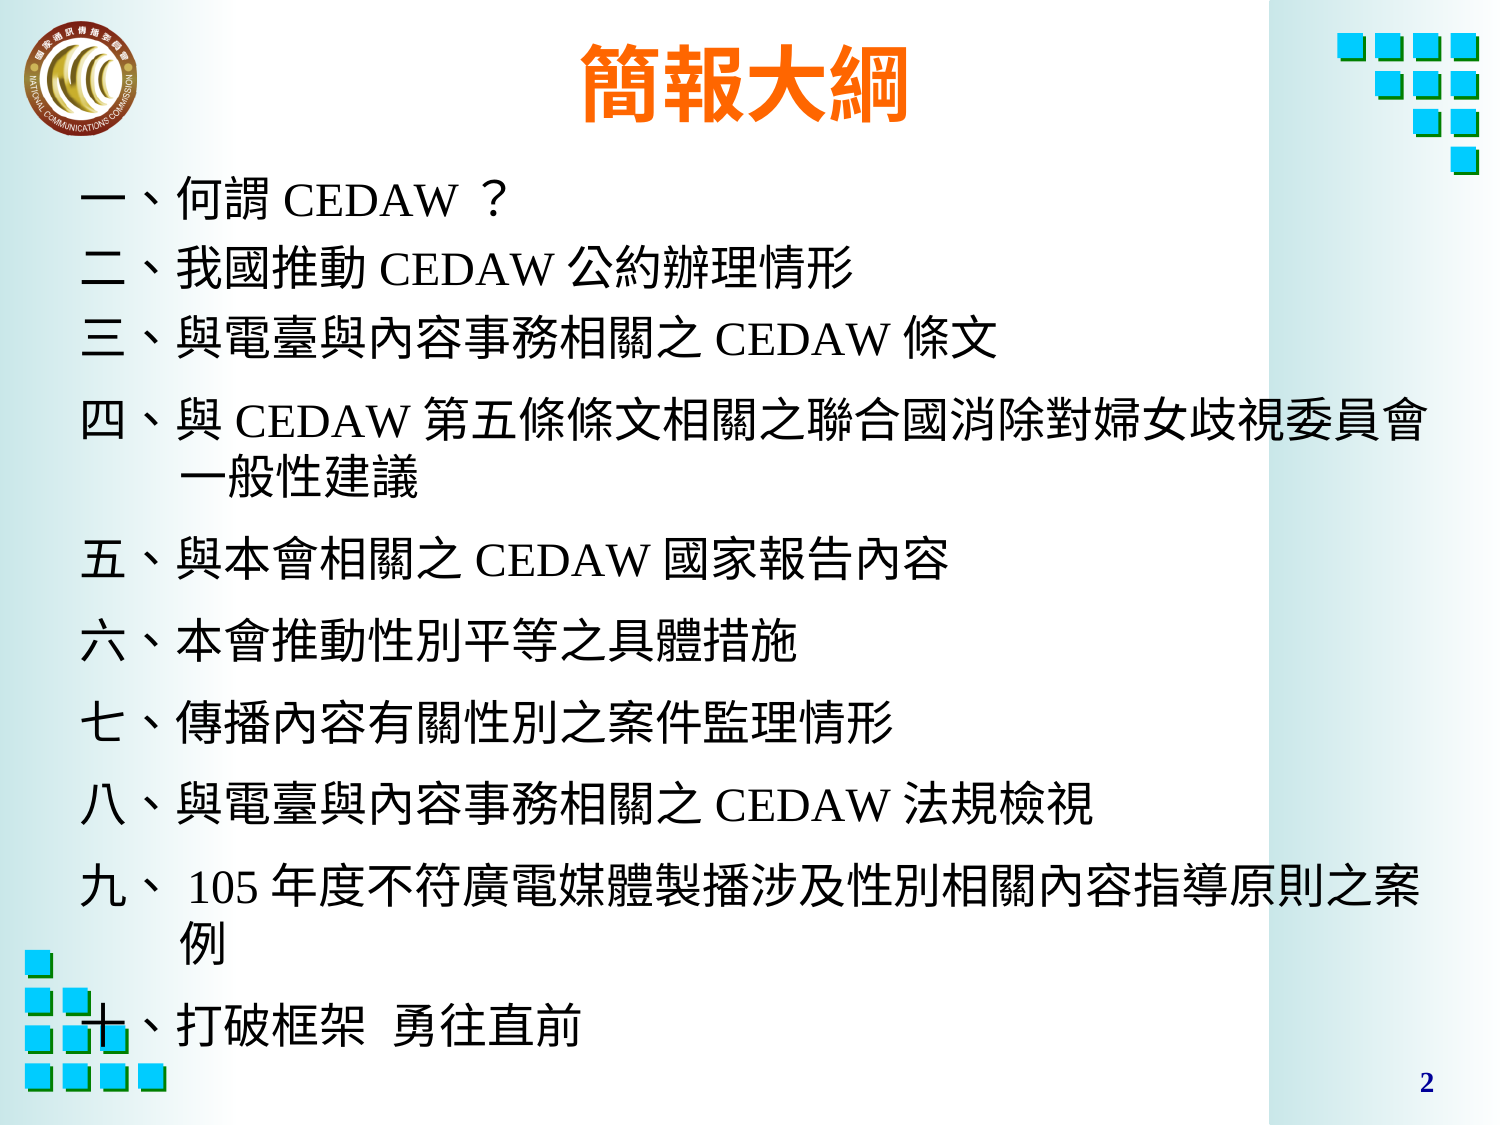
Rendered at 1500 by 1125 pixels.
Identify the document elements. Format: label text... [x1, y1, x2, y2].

text_box 一、何謂CEDAW？ 二、我國推動CEDAW公約辦理情形 三、與電臺與內容事務相關之CEDAW條文 四、與CEDAW第五條條文相關之聯合國消除對婦女歧視委員會一般性建議 五、與本會相關之CEDAW國家報告內容 六、本會推動性別平等之具體措施 七、傳播內容有關性別之案件監理情形 八、與電臺與內容事務相關之CEDAW法規檢視 九、105年度不符廣電媒體製播涉及性別相關內容指導原則之案例 十、打破框架 勇往直前 [64, 160, 1483, 1059]
title 簡報大綱 [152, 35, 1339, 130]
picture [24, 21, 137, 136]
